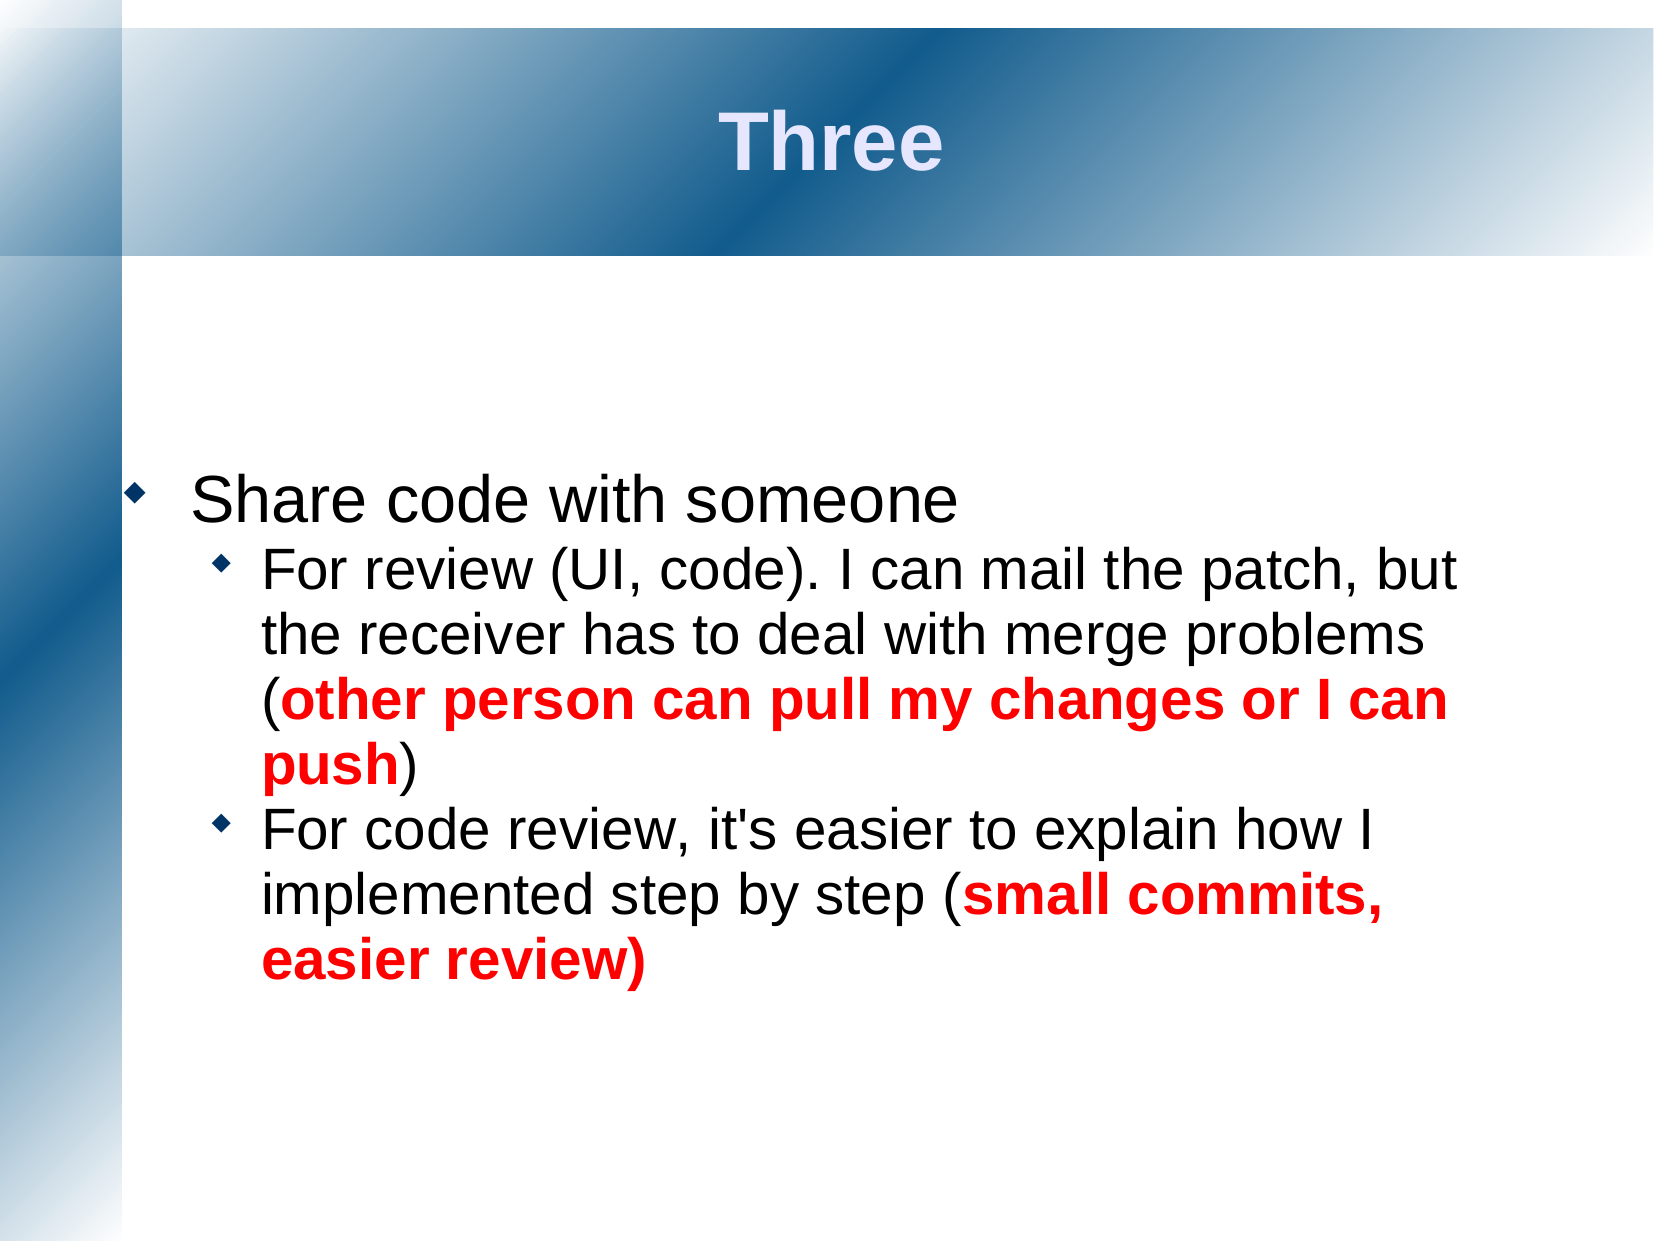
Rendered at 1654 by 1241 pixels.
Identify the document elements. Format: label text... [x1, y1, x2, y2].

title Three [125, 37, 1538, 246]
list Share code with someone For review (UI, code). I can mail the patch, but the receiver has to deal with merge problems (other person can pull my changes or I can push) For code review, it's easier to explain how I implemented step by step (small commits, easier review) [119, 461, 1532, 1160]
